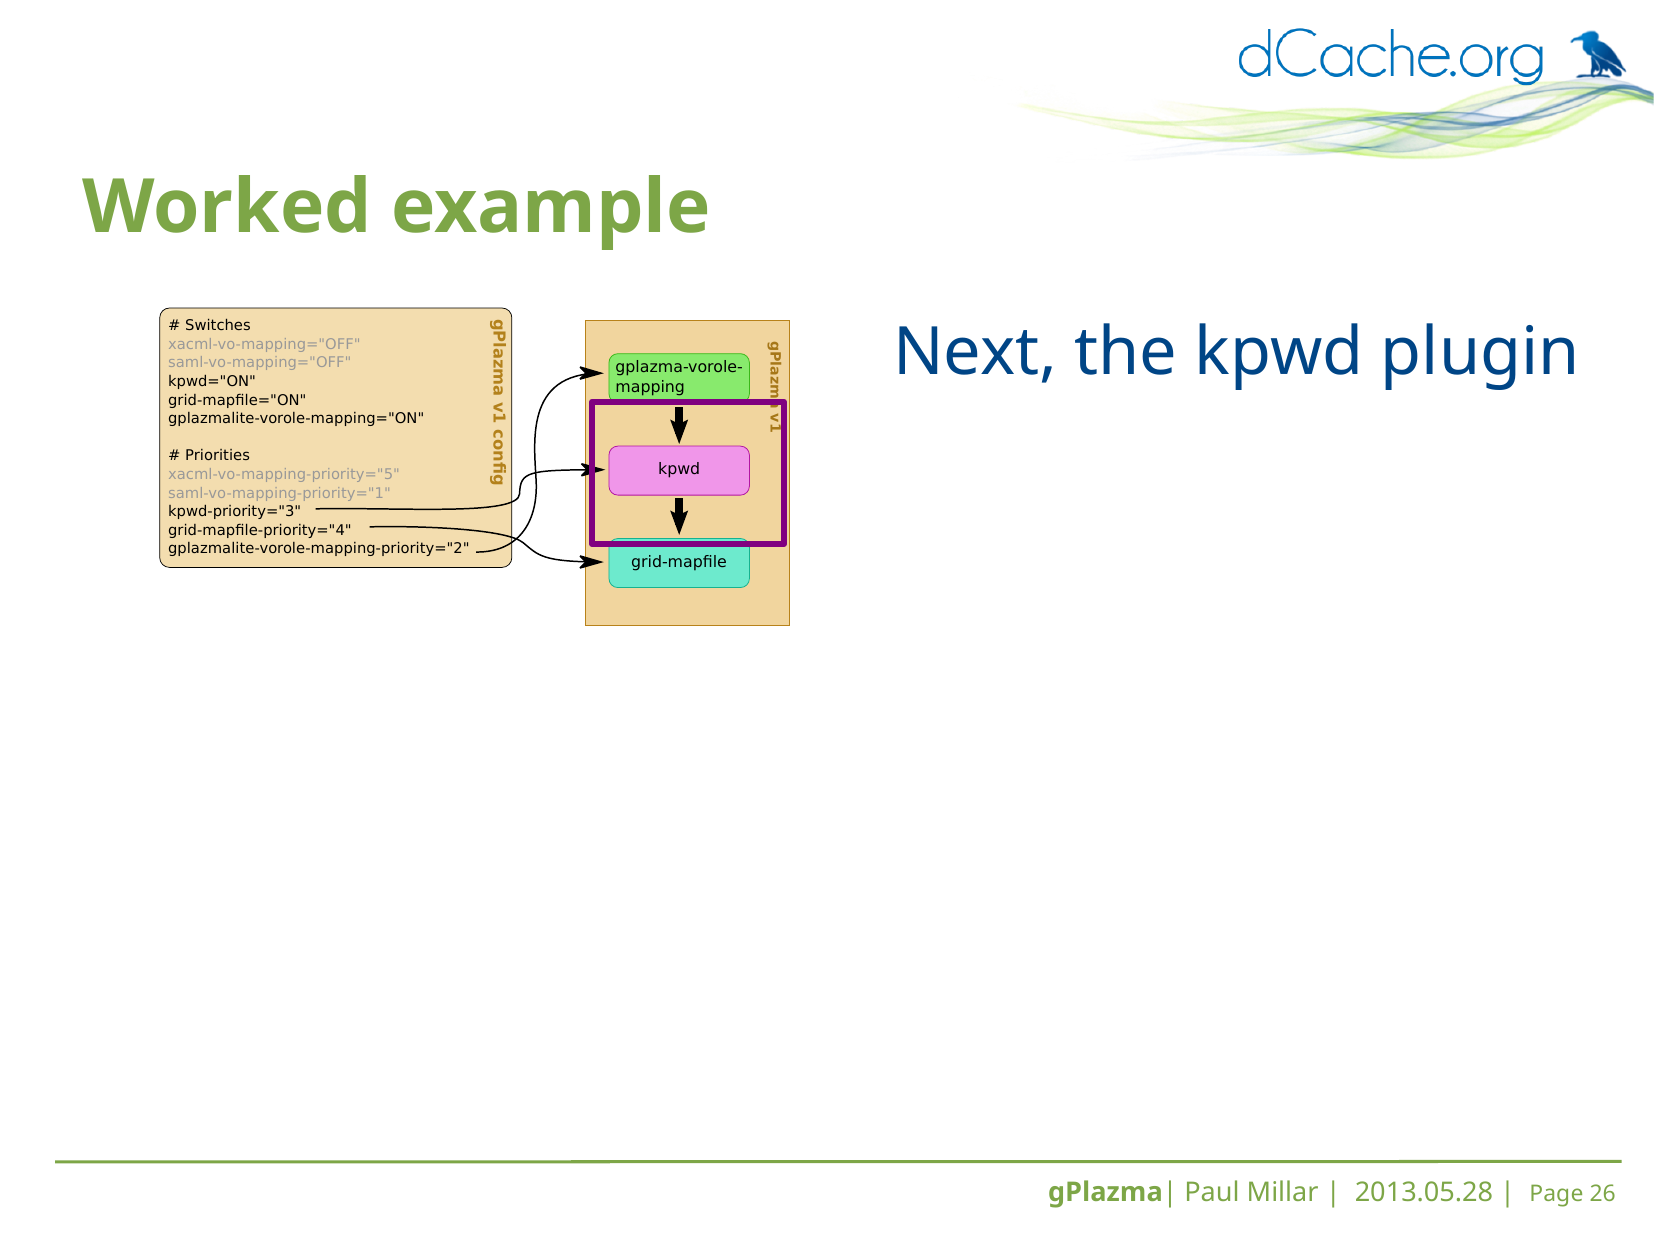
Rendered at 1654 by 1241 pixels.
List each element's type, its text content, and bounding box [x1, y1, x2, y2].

title Worked example [82, 155, 1605, 252]
picture [956, 16, 1654, 169]
picture [82, 307, 809, 1018]
list Next, the kpwd plugin [822, 302, 1612, 1023]
